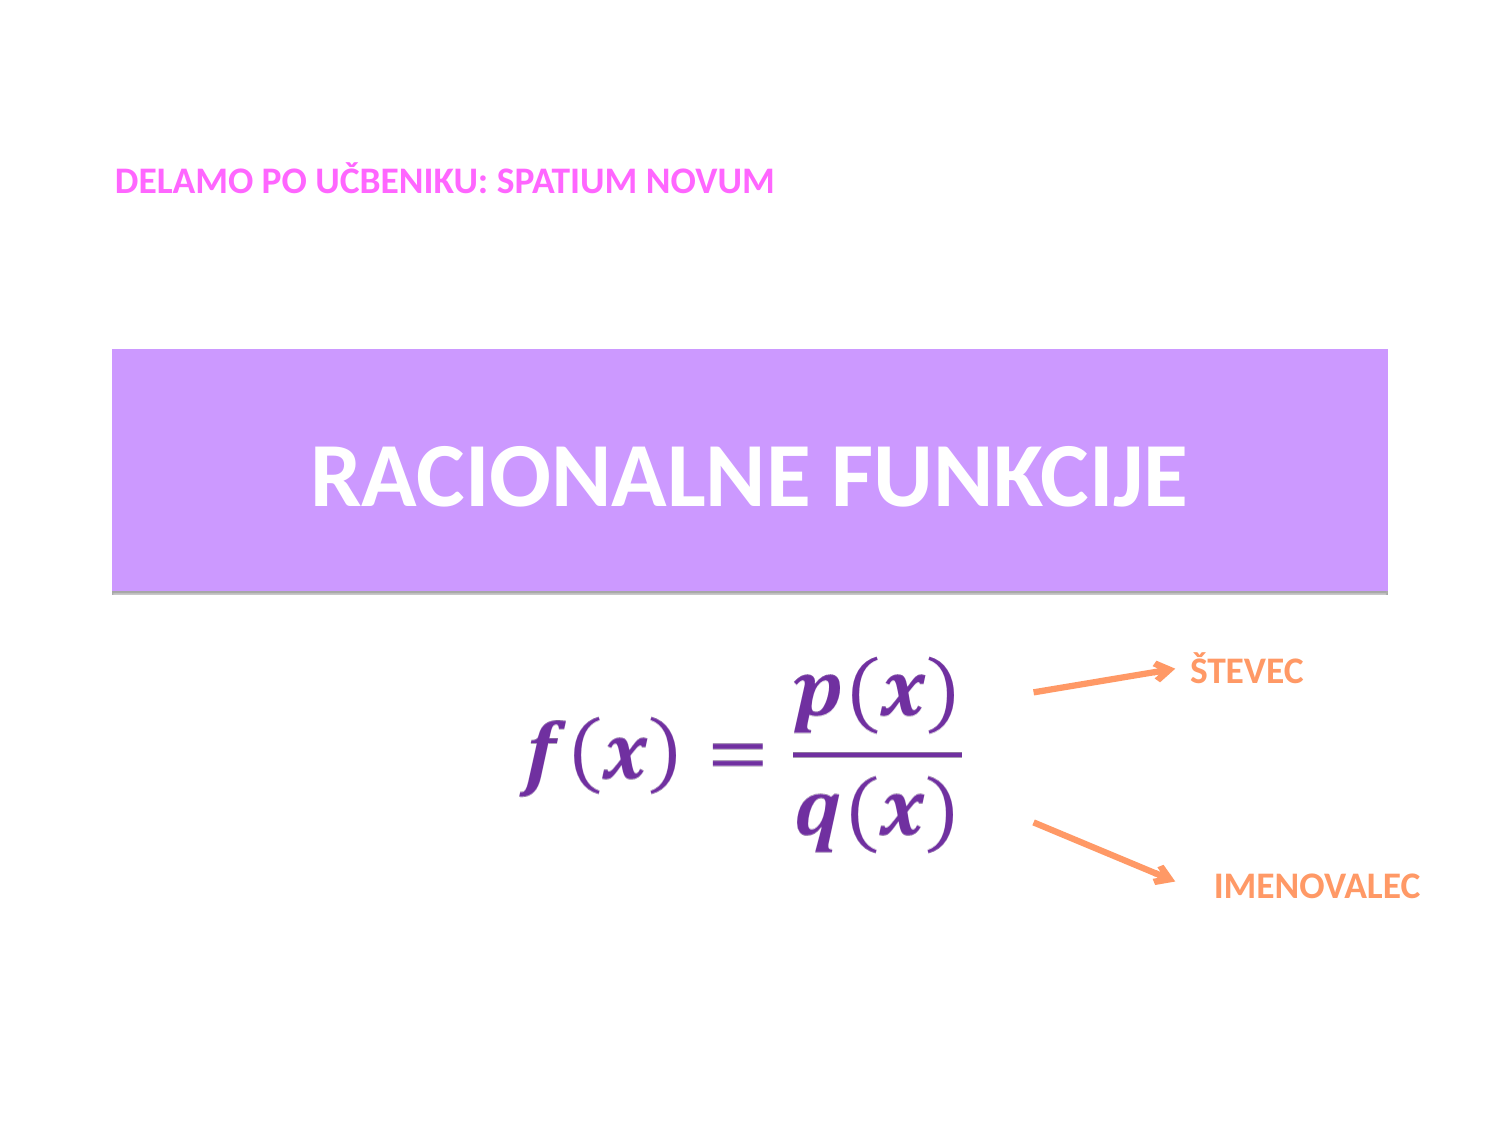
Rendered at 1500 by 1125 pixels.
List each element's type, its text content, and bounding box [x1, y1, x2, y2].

text_box IMENOVALEC [1198, 853, 1459, 914]
text_box DELAMO PO UČBENIKU: SPATIUM NOVUM [100, 148, 987, 209]
title RACIONALNE FUNKCIJE [112, 349, 1388, 591]
text_box ŠTEVEC [1175, 638, 1353, 699]
subtitle [225, 637, 1275, 925]
